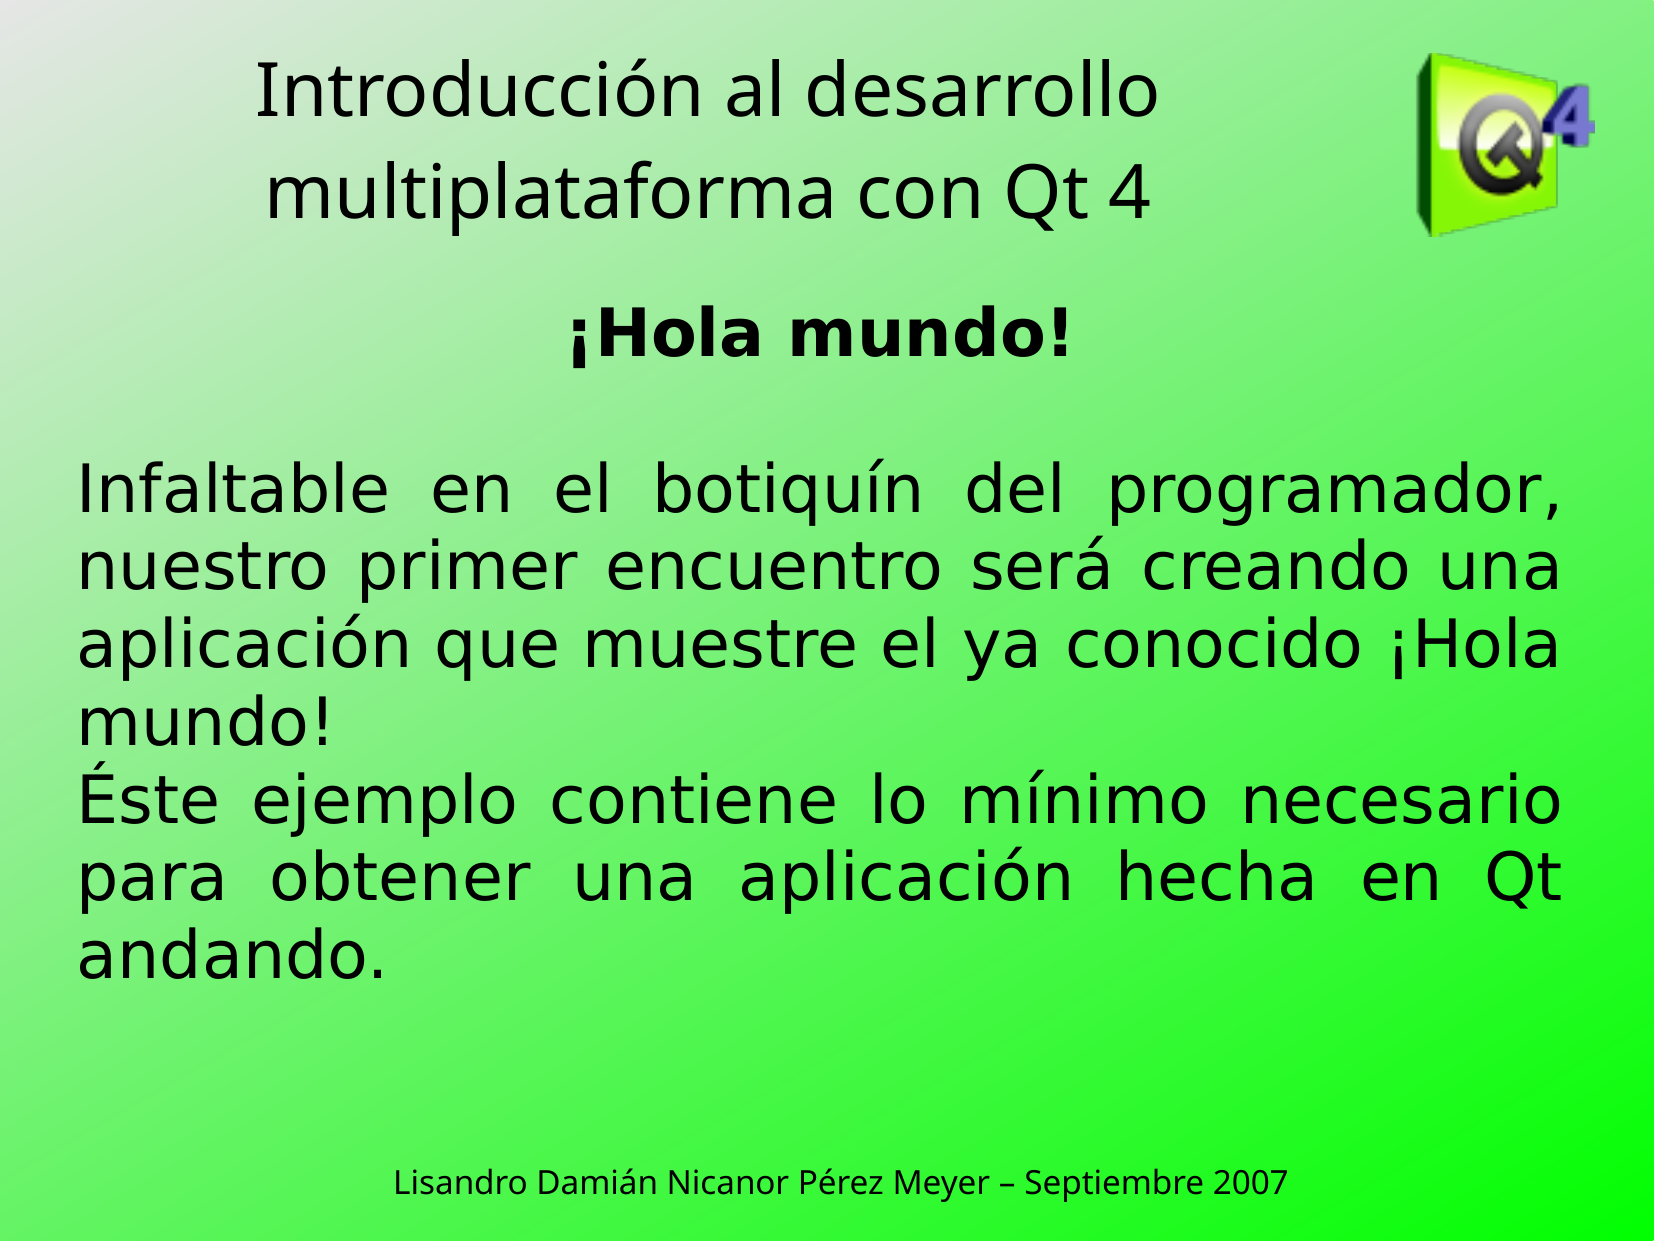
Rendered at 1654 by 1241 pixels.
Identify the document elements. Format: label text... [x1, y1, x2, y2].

title Introducción al desarrollo multiplataforma con Qt 4 [147, 11, 1270, 196]
subtitle ¡Hola mundo! Infaltable en el botiquín del programador, nuestro primer encuentro será creando una aplicación que muestre el ya conocido ¡Hola mundo! Éste ejemplo contiene lo mínimo necesario para obtener una aplicación hecha en Qt andando. [76, 196, 1565, 1093]
text_box Lisandro Damián Nicanor Pérez Meyer – Septiembre 2007 [88, 1151, 1595, 1213]
picture [1412, 53, 1595, 237]
